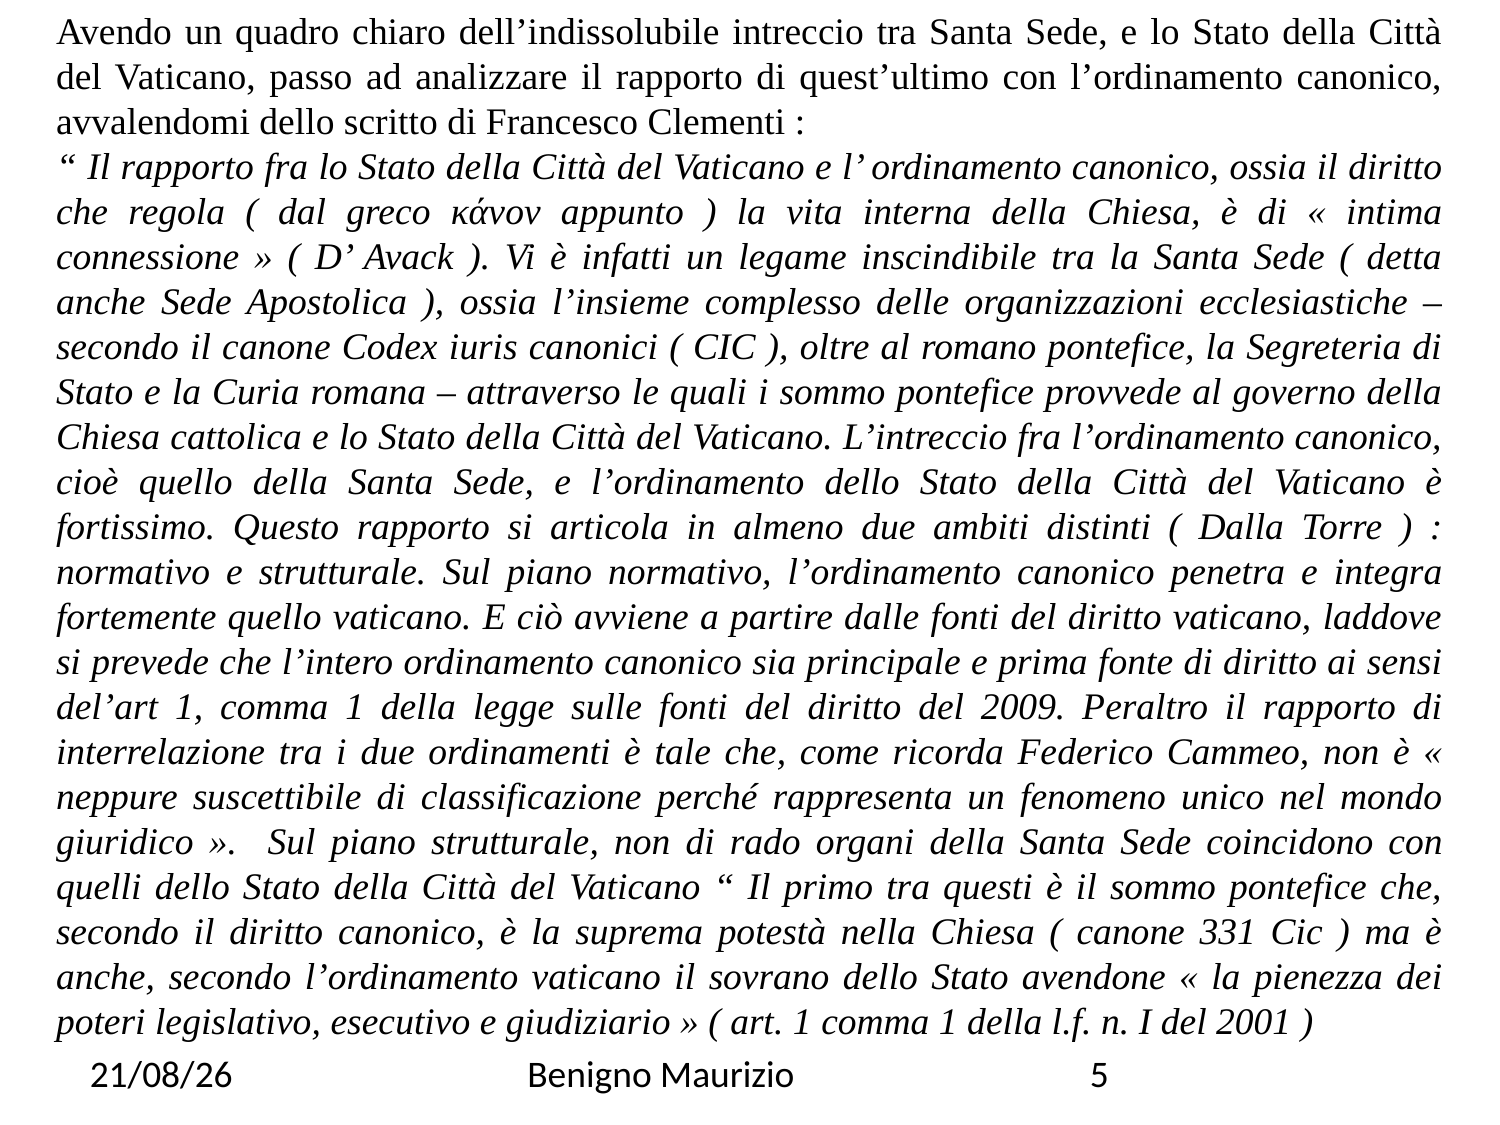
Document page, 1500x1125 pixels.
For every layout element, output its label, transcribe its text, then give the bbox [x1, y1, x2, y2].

slide_number <numero> [1074, 1042, 1425, 1103]
text_box Avendo un quadro chiaro dell’indissolubile intreccio tra Santa Sede, e lo Stato della Città del Vaticano, passo ad analizzare il rapporto di quest’ultimo con l’ordinamento canonico, avvalendomi dello scritto di Francesco Clementi : “ Il rapporto fra lo Stato della Città del Vaticano e l’ ordinamento canonico, ossia il diritto che regola ( dal greco κάνον appunto ) la vita interna della Chiesa, è di « intima connessione » ( D’ Avack ). Vi è infatti un legame inscindibile tra la Santa Sede ( detta anche Sede Apostolica ), ossia l’insieme complesso delle organizzazioni ecclesiastiche – secondo il canone Codex iuris canonici ( CIC ), oltre al romano pontefice, la Segreteria di Stato e la Curia romana – attraverso le quali i sommo pontefice provvede al governo della Chiesa cattolica e lo Stato della Città del Vaticano. L’intreccio fra l’ordinamento canonico, cioè quello della Santa Sede, e l’ordinamento dello Stato della Città del Vaticano è fortissimo. Questo rapporto si articola in almeno due ambiti distinti ( Dalla Torre ) : normativo e strutturale. Sul piano normativo, l’ordinamento canonico penetra e integra fortemente quello vaticano. E ciò avviene a partire dalle fonti del diritto vaticano, laddove si prevede che l’intero ordinamento canonico sia principale e prima fonte di diritto ai sensi del’art 1, comma 1 della legge sulle fonti del diritto del 2009. Peraltro il rapporto di interrelazione tra i due ordinamenti è tale che, come ricorda Federico Cammeo, non è « neppure suscettibile di classificazione perché rappresenta un fenomeno unico nel mondo giuridico ». Sul piano strutturale, non di rado organi della Santa Sede coincidono con quelli dello Stato della Città del Vaticano “ Il primo tra questi è il sommo pontefice che, secondo il diritto canonico, è la suprema potestà nella Chiesa ( canone 331 Cic ) ma è anche, secondo l’ordinamento vaticano il sovrano dello Stato avendone « la pienezza dei poteri legislativo, esecutivo e giudiziario » ( art. 1 comma 1 della l.f. n. I del 2001 ) [41, 0, 1459, 1095]
slide_number 14/07/15 [75, 1042, 425, 1103]
footer Benigno Maurizio [512, 1042, 988, 1103]
